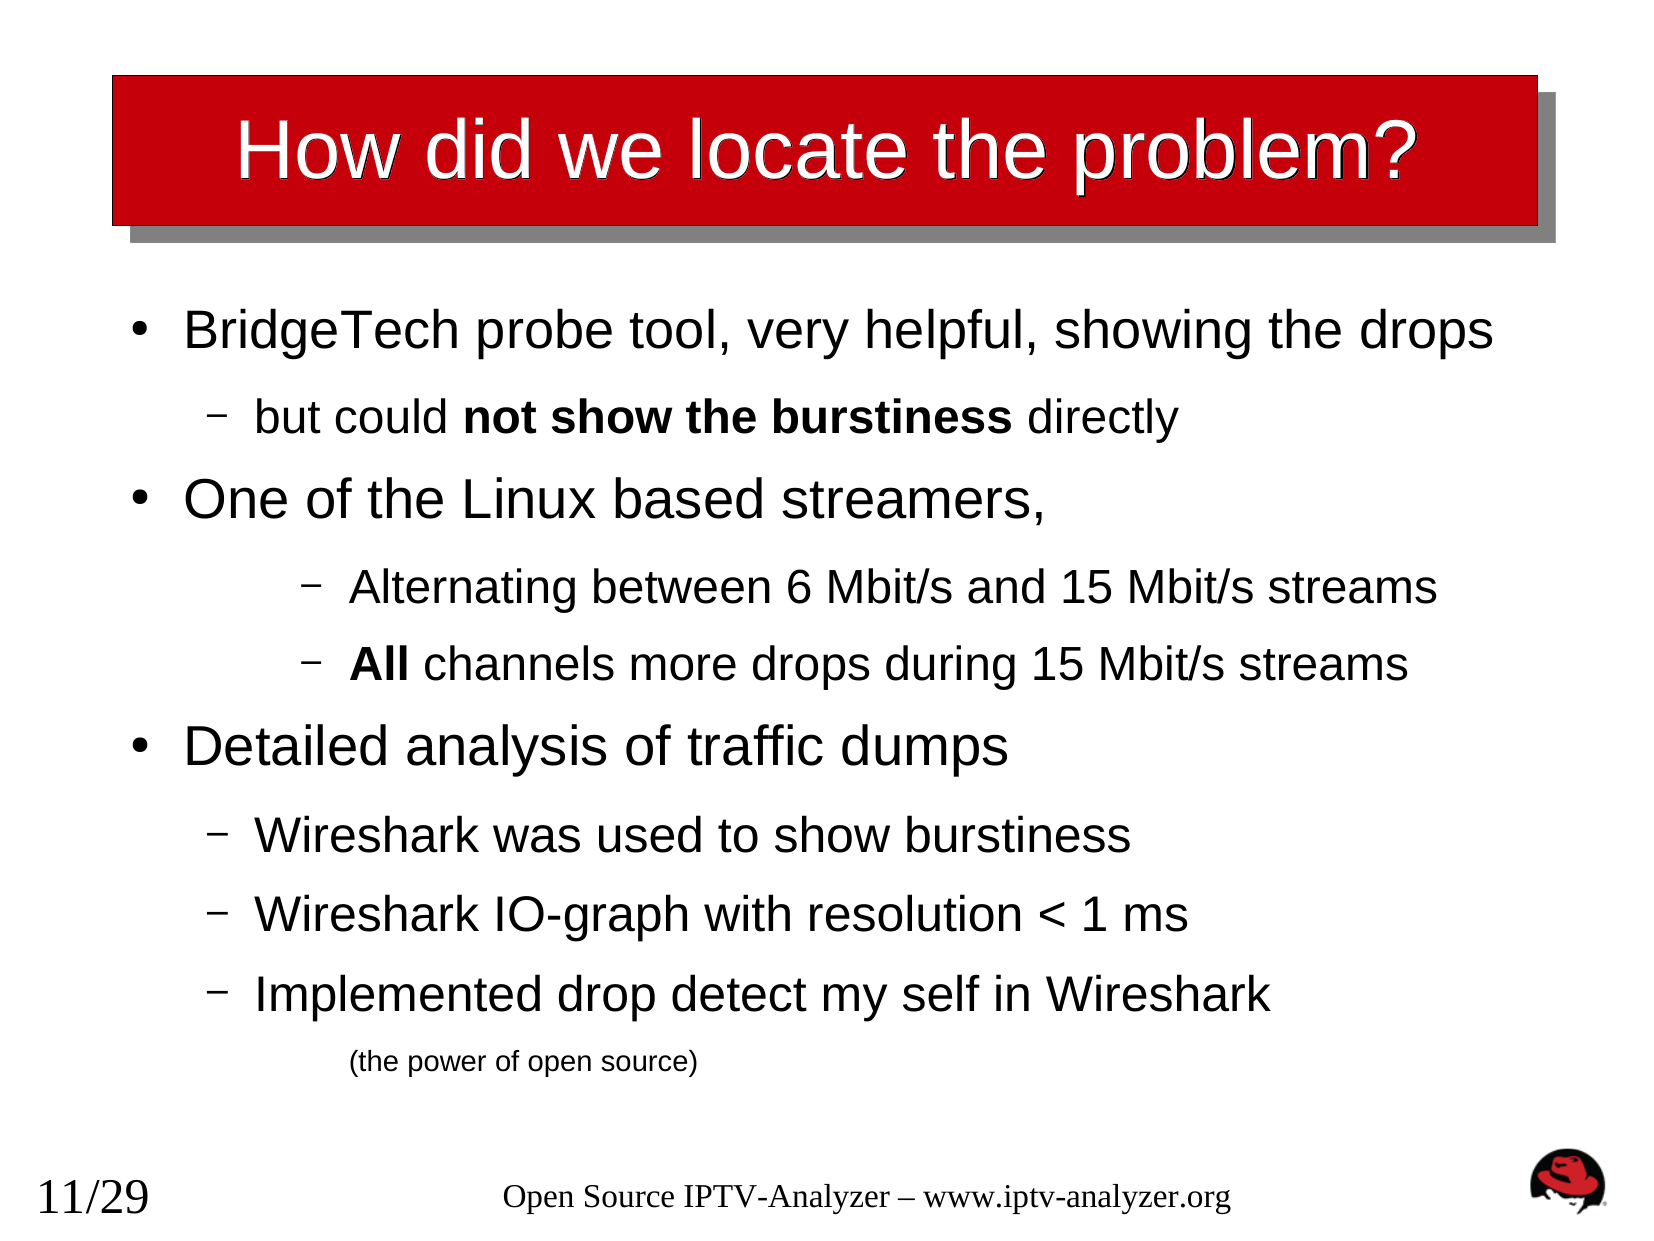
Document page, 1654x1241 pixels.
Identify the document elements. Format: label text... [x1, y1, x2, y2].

picture [1529, 1146, 1613, 1224]
list BridgeTech probe tool, very helpful, showing the drops but could not show the burstiness directly One of the Linux based streamers, Alternating between 6 Mbit/s and 15 Mbit/s streams All channels more drops during 15 Mbit/s streams Detailed analysis of traffic dumps Wireshark was used to show burstiness Wireshark IO-graph with resolution < 1 ms Implemented drop detect my self in Wireshark (the power of open source) [112, 299, 1538, 1088]
title How did we locate the problem? [116, 75, 1538, 226]
